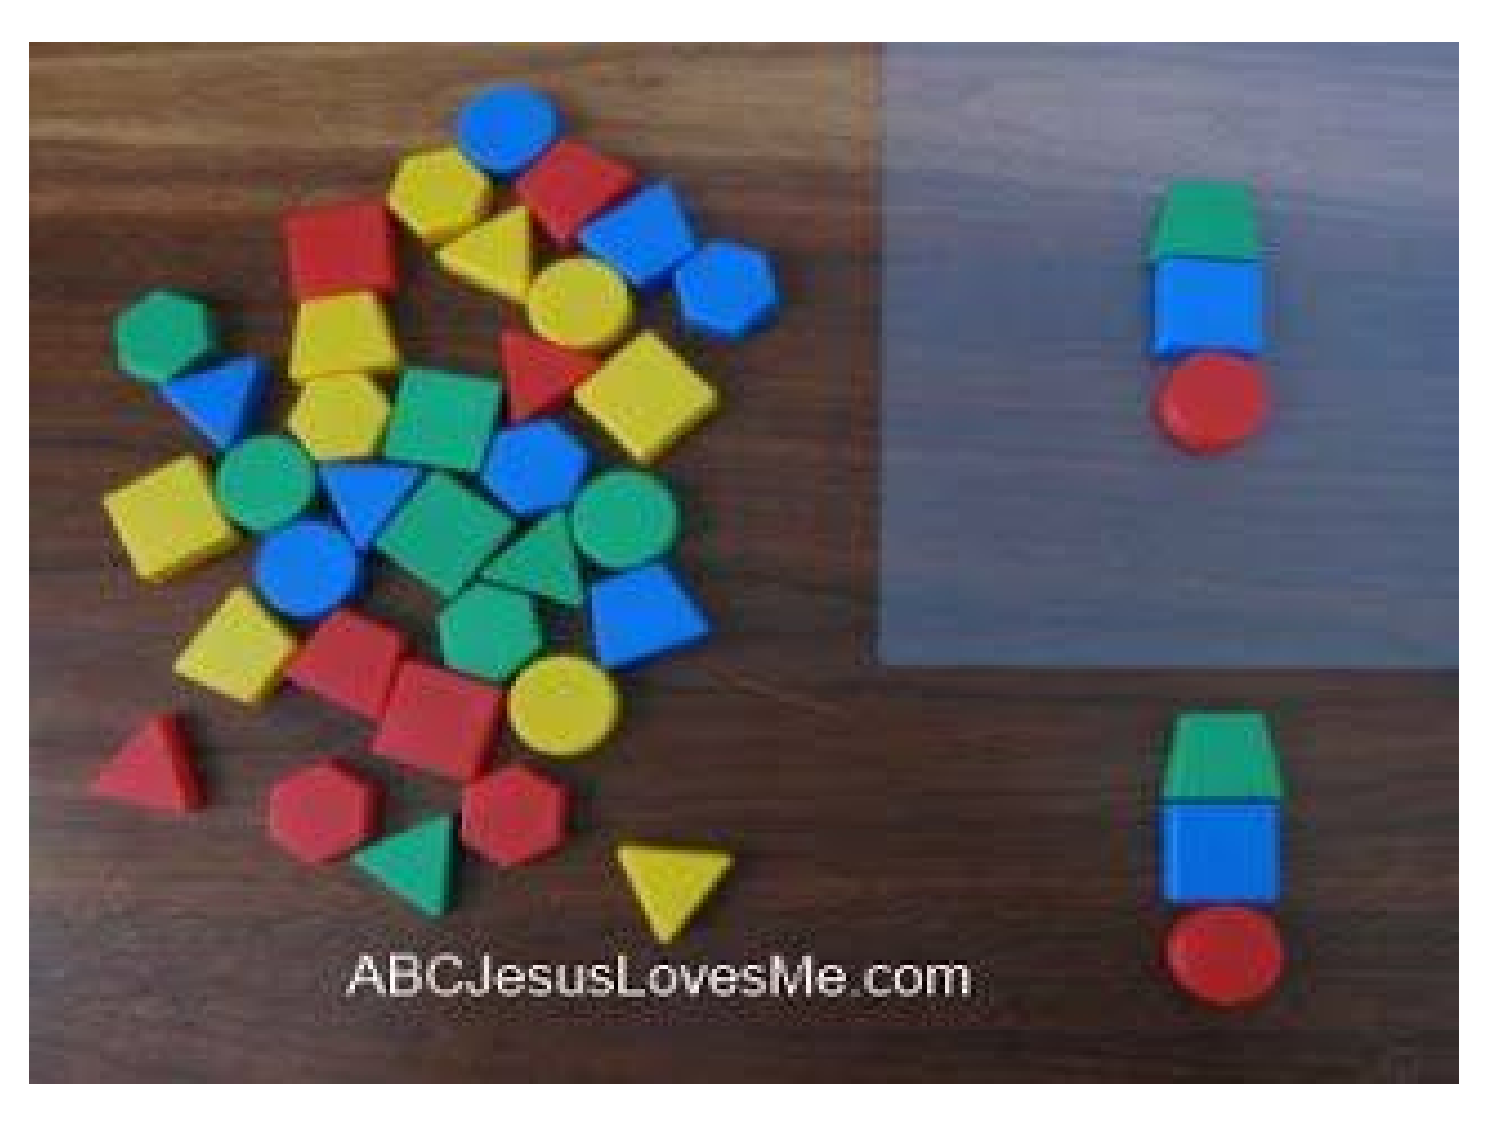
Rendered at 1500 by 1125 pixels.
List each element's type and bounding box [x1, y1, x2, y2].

picture [29, 42, 1459, 1084]
